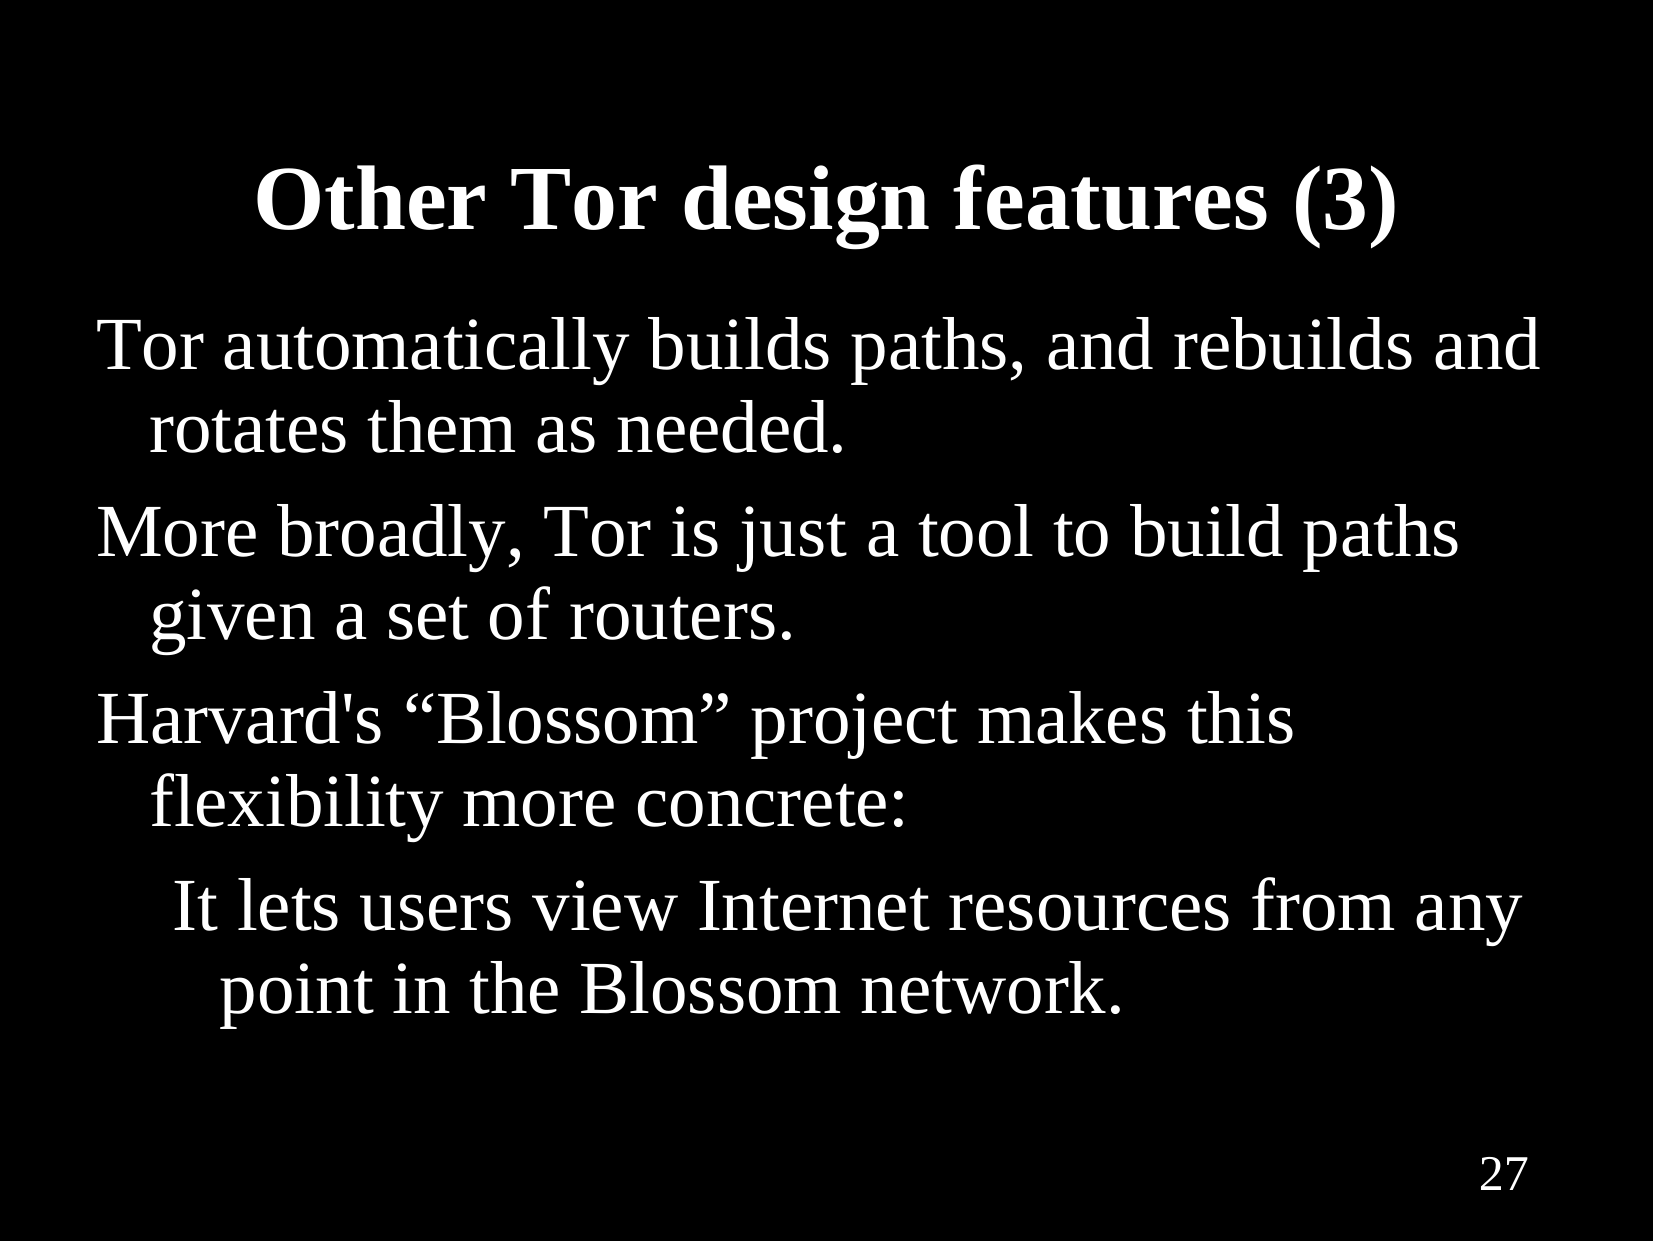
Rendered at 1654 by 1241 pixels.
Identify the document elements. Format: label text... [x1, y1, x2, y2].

title Other Tor design features (3) [121, 103, 1534, 294]
list Tor automatically builds paths, and rebuilds and rotates them as needed. More broadly, Tor is just a tool to build paths given a set of routers. Harvard's “Blossom” project makes this flexibility more concrete: It lets users view Internet resources from any point in the Blossom network. [78, 302, 1569, 1093]
